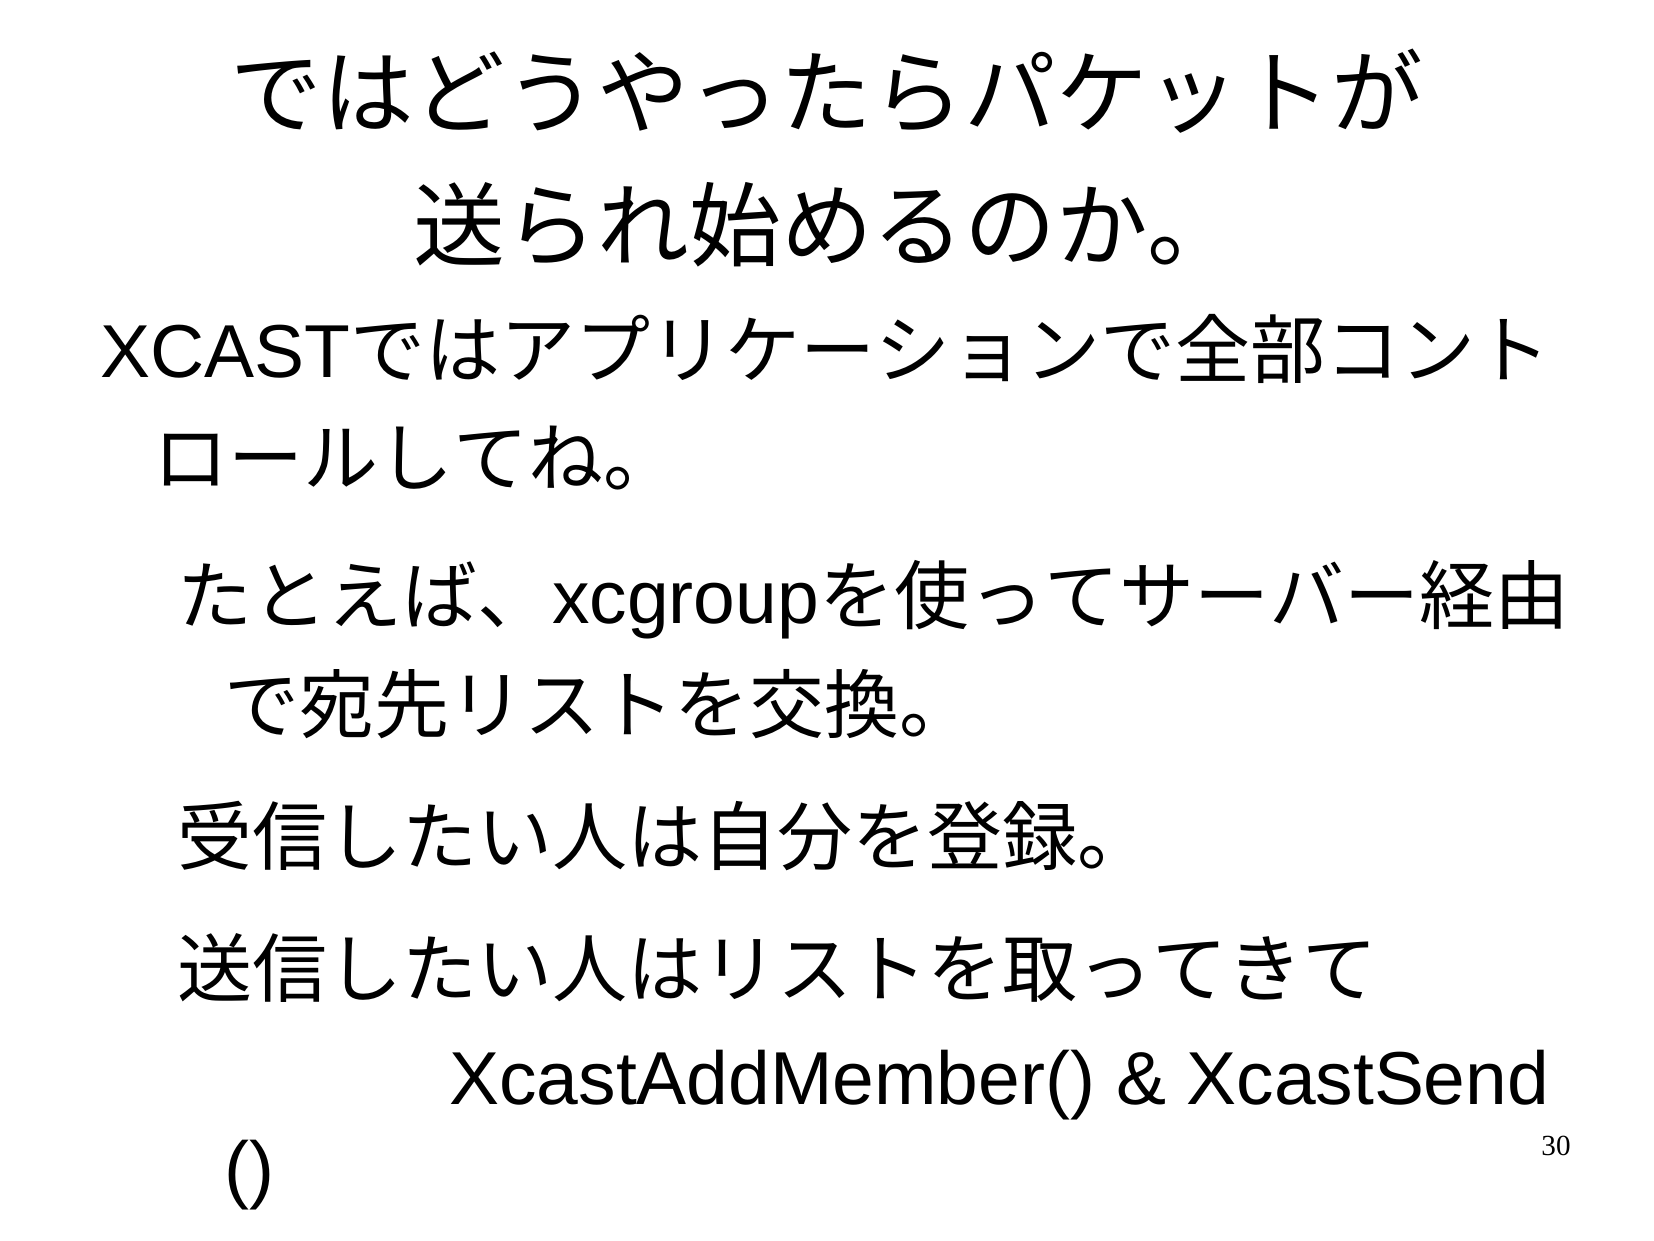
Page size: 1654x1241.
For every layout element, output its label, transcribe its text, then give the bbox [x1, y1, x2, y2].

title ではどうやったらパケットが 送られ始めるのか。 [82, 49, 1571, 257]
list XCASTではアプリケーションで全部コントロールしてね。 たとえば、xcgroupを使ってサーバー経由で宛先リストを交換。 受信したい人は自分を登録。 送信したい人はリストを取ってきて XcastAddMember() & XcastSend() 別にxcgroupじゃなくてもいいよ。 [82, 290, 1571, 1109]
